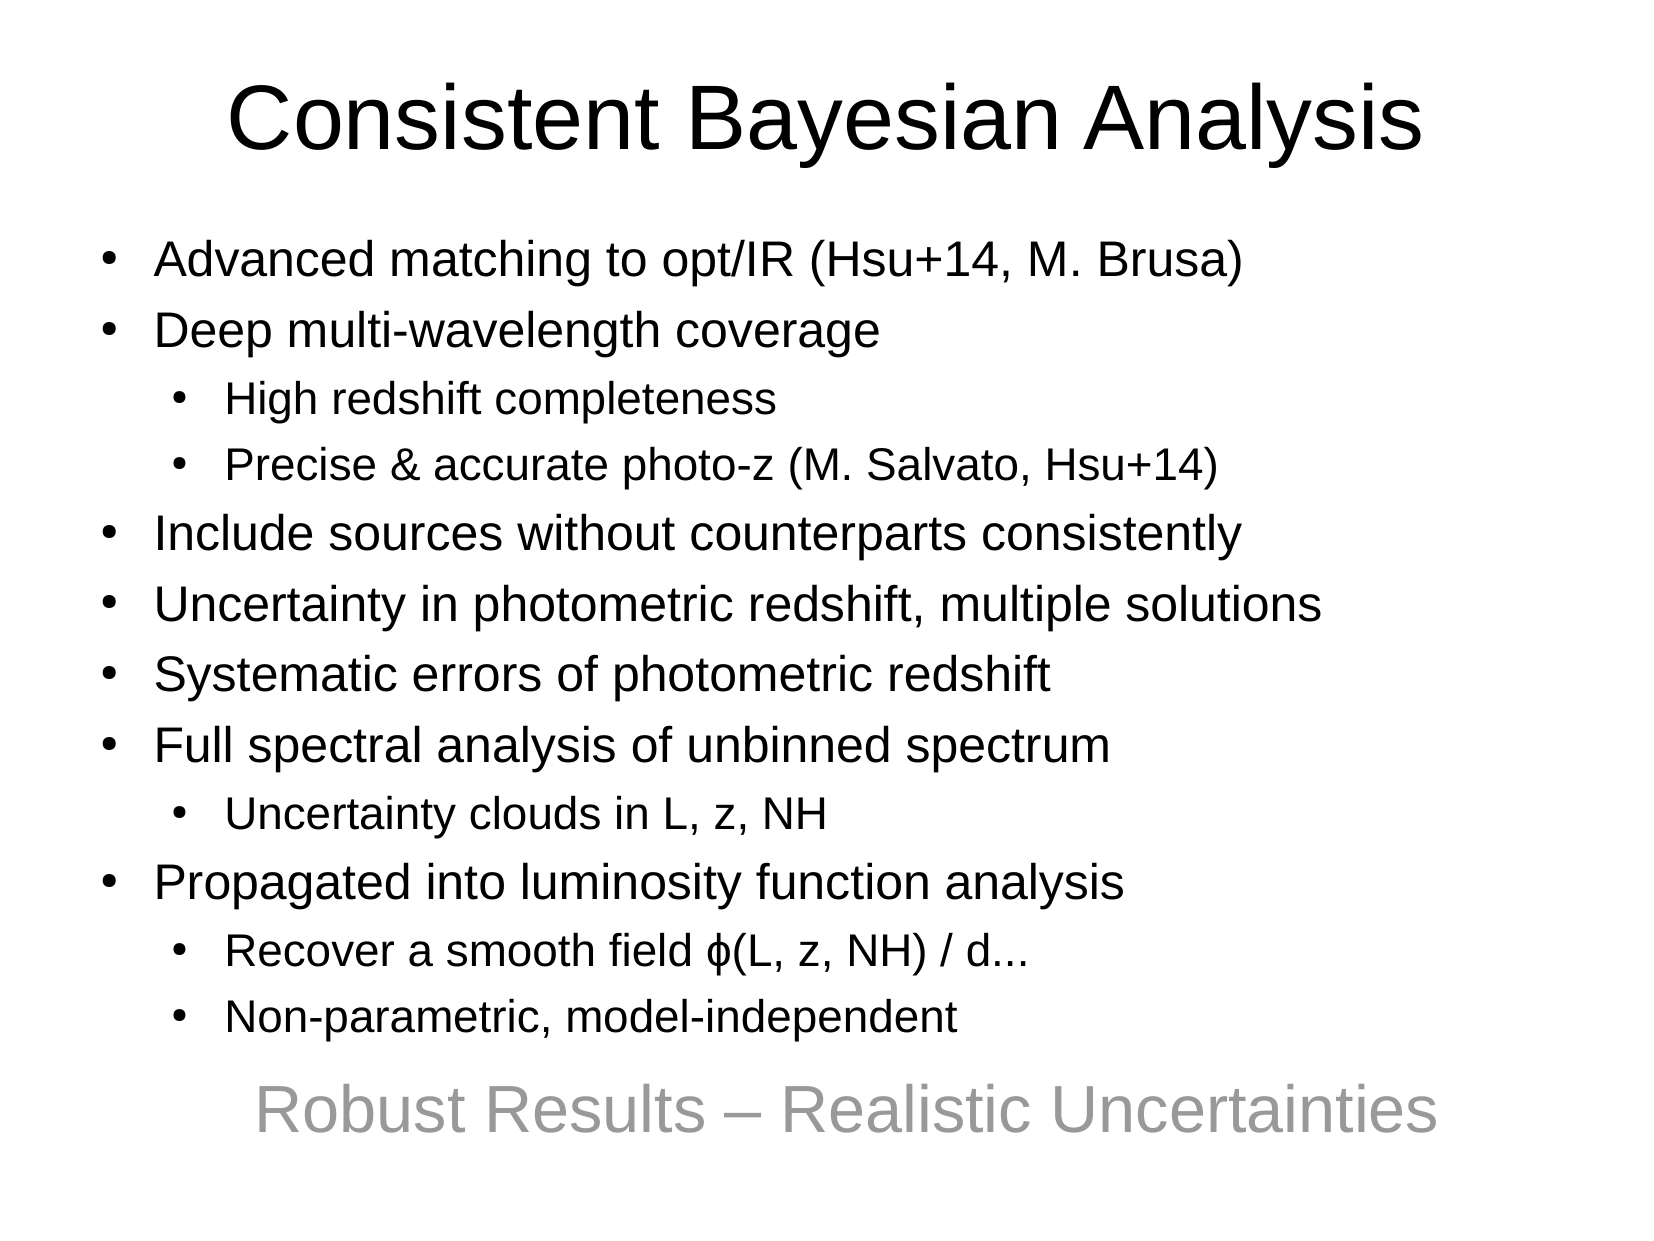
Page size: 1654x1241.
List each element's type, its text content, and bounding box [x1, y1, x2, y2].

list Advanced matching to opt/IR (Hsu+14, M. Brusa) Deep multi-wavelength coverage High redshift completeness Precise & accurate photo-z (M. Salvato, Hsu+14) Include sources without counterparts consistently Uncertainty in photometric redshift, multiple solutions Systematic errors of photometric redshift Full spectral analysis of unbinned spectrum Uncertainty clouds in L, z, NH Propagated into luminosity function analysis Recover a smooth field ϕ(L, z, NH) / d... Non-parametric, model-independent [82, 231, 1571, 1043]
title Consistent Bayesian Analysis [82, 47, 1571, 189]
text_box Robust Results – Realistic Uncertainties [75, 1065, 1621, 1171]
